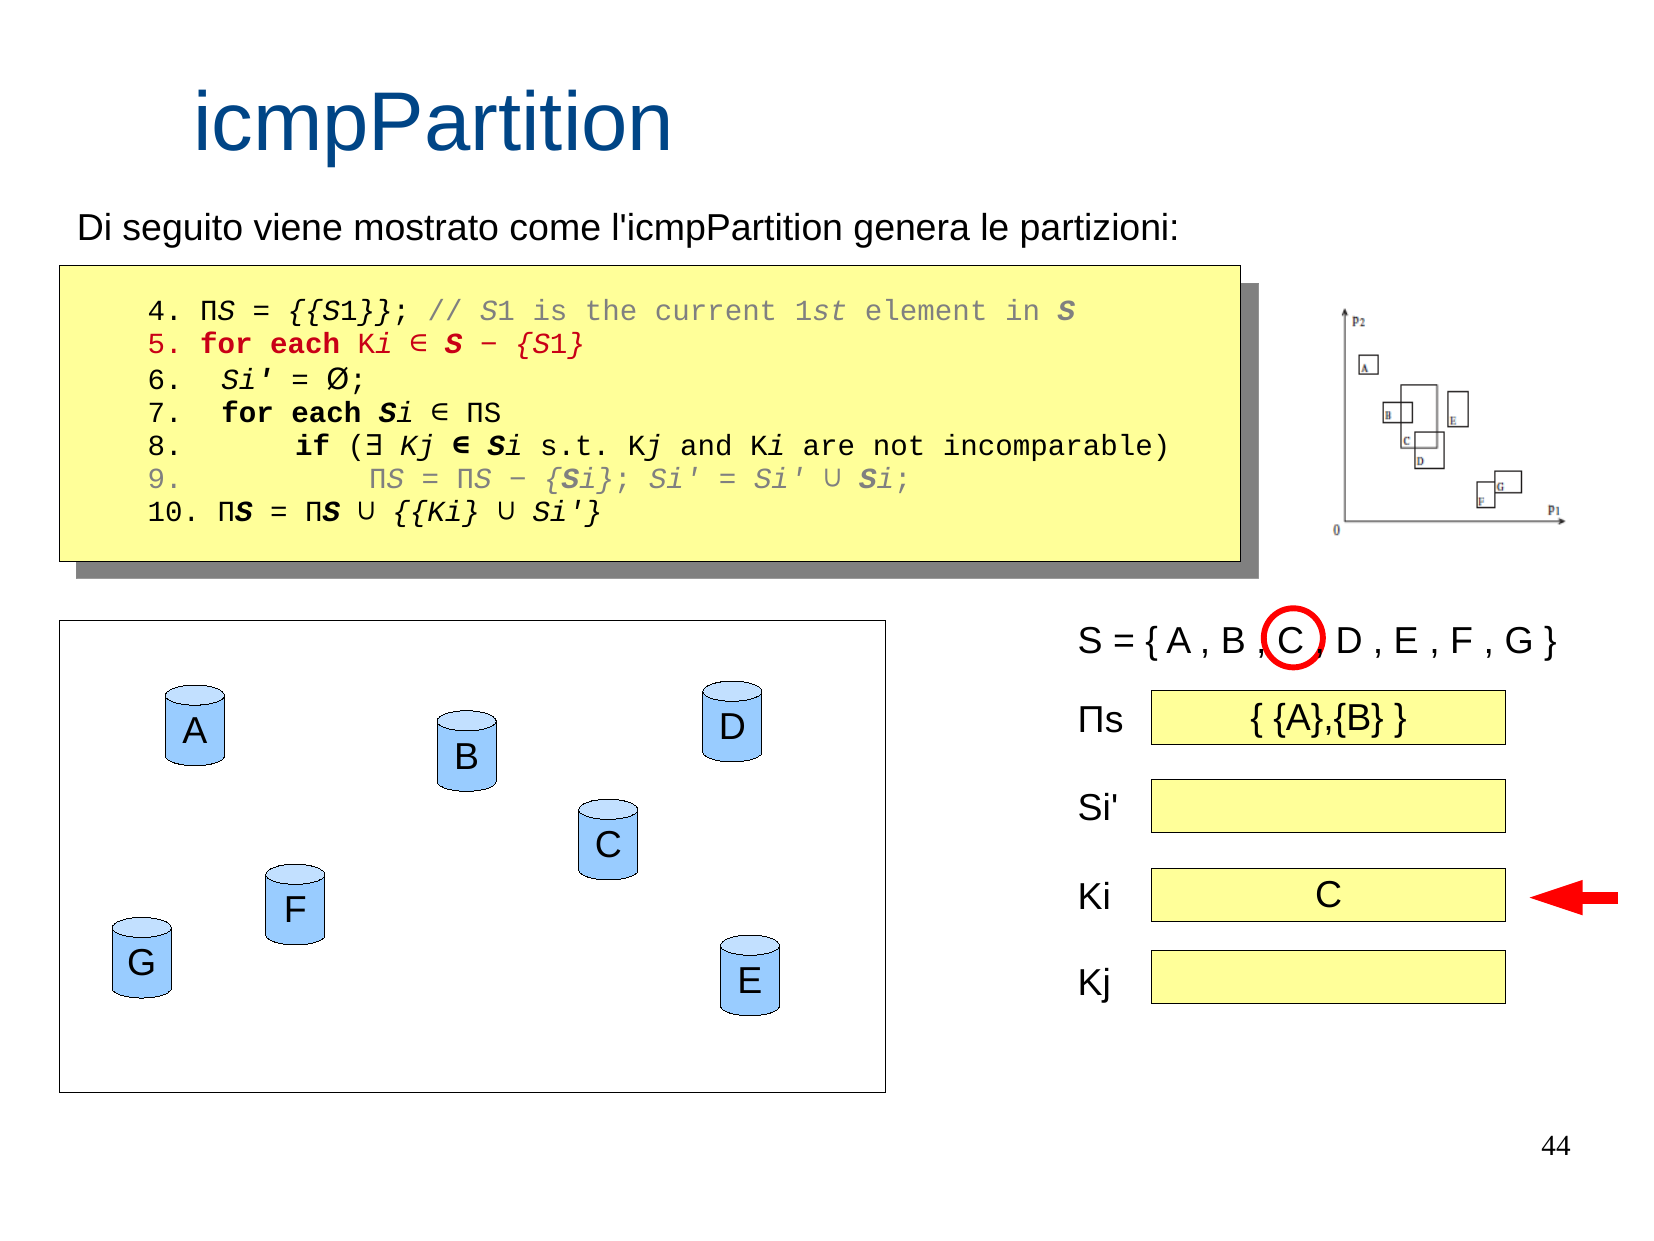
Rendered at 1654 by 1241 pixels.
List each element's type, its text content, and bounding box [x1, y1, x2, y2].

text_box {B,C,D,E} [265, 864, 325, 885]
text_box All'inizio si ha solo B, perciò lo si trasforma in un nodo [702, 681, 762, 702]
title Creazione del grafo semplificato [437, 710, 497, 731]
text_box G [112, 929, 172, 999]
text_box D [702, 692, 762, 762]
text_box Si' [1062, 779, 1152, 837]
text_box 4. ΠS = {{S1}}; // S1 is the current 1st element in S 5. for each Ki ∈ S − {S1} 6. Si' = Ø; 7. for each Si ∈ ΠS 8. if (∃ Kj ∈ Si s.t. Kj and Ki are not incomparable) 9. ΠS = ΠS − {Si}; Si' = Si' ∪ Si; 10. ΠS = ΠS ∪ {{Ki} ∪ Si'} [59, 265, 1241, 562]
text_box C [578, 811, 638, 880]
text_box E [720, 947, 780, 1016]
text_box S = { A , B , C , D , E , F , G } [1062, 611, 1571, 669]
list Di seguito viene mostrato come l'icmpPartition genera le partizioni: [59, 206, 1388, 254]
text_box [1151, 779, 1506, 833]
text_box A [165, 697, 225, 766]
text_box D [165, 685, 225, 706]
text_box Ki [1062, 868, 1152, 925]
text_box E [720, 935, 780, 956]
picture [1299, 290, 1625, 562]
text_box { {A},{B} } [1151, 690, 1506, 745]
text_box [1151, 950, 1506, 1004]
text_box B [437, 722, 497, 792]
text_box C [1151, 868, 1506, 922]
text_box B [578, 799, 638, 820]
text_box Πs [1062, 690, 1152, 748]
title icmpPartition [193, 33, 1567, 210]
text_box Kj [1062, 954, 1152, 1012]
text_box B [112, 917, 172, 938]
text_box F [265, 876, 325, 945]
